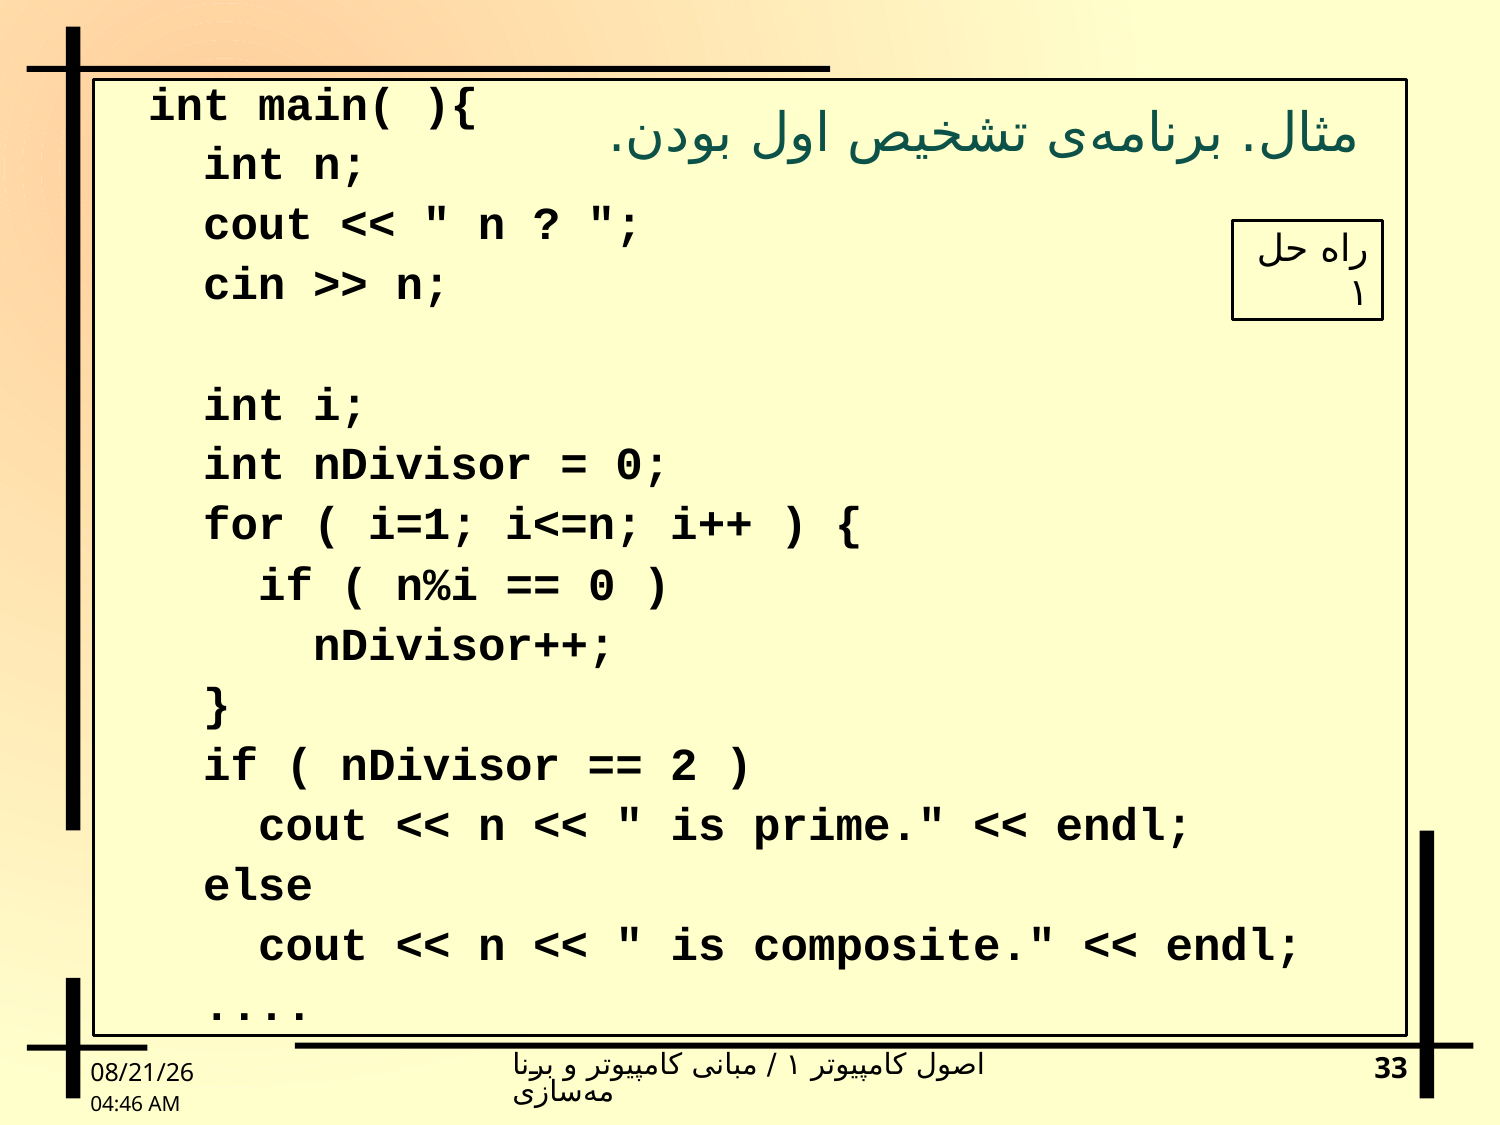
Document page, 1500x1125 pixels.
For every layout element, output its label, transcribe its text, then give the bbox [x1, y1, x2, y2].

list مثال. برنامه‌ی تشخیص اول بودن. [123, 100, 1413, 200]
text_box راه حل ۱ [1232, 220, 1383, 295]
list int main( ){ int n; cout << " n ? "; cin >> n; int i; int nDivisor = 0; for ( i=1; i<=n; i++ ) { if ( n%i == 0 ) nDivisor++; } if ( nDivisor == 2 ) cout << n << " is prime." << endl; else cout << n << " is composite." << endl; .... [93, 79, 1407, 1036]
